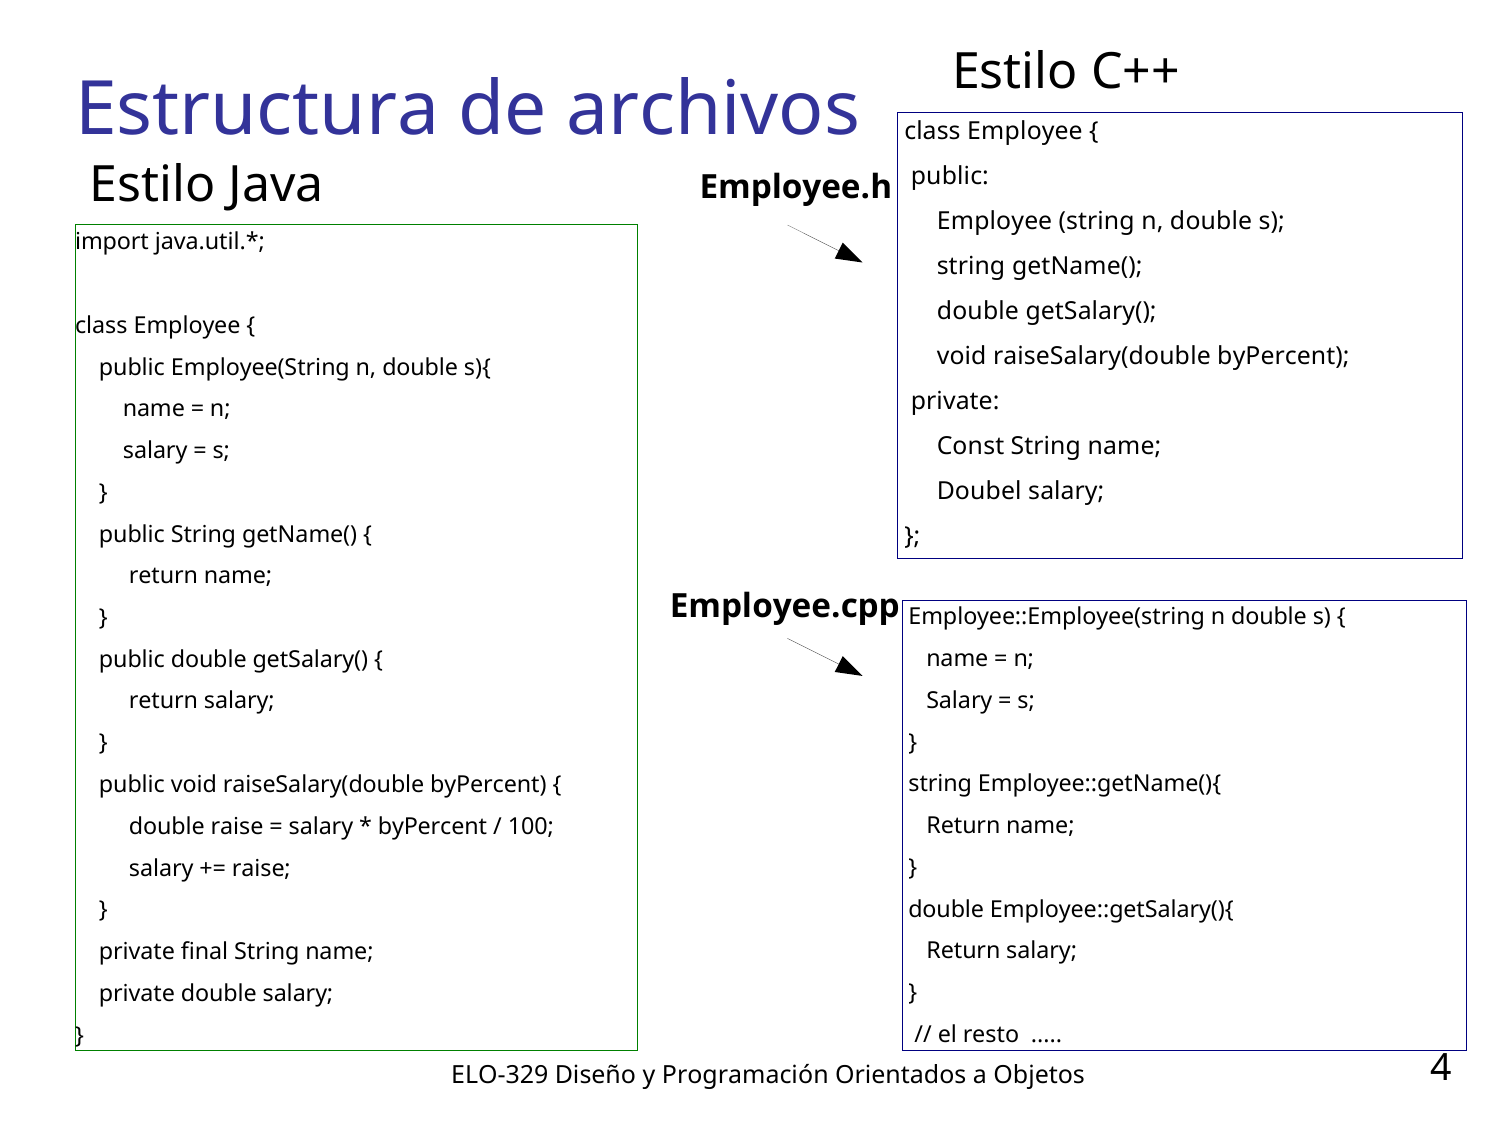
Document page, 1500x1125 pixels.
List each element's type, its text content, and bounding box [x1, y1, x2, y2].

list class Employee { public: Employee (string n, double s); string getName(); double getSalary(); void raiseSalary(double byPercent); private: Const String name; Doubel salary; }; [897, 112, 1463, 559]
title Estructura de archivos [75, 19, 1500, 183]
list import java.util.*; class Employee { public Employee(String n, double s){ name = n; salary = s; } public String getName() { return name; } public double getSalary() { return salary; } public void raiseSalary(double byPercent) { double raise = salary * byPercent / 100; salary += raise; } private final String name; private double salary; } [75, 224, 638, 1051]
text_box Employee.h [684, 162, 910, 214]
text_box Estilo Java [75, 149, 376, 220]
text_box Estilo C++ [937, 37, 1201, 107]
list Employee::Employee(string n double s) { name = n; Salary = s; } string Employee::getName(){ Return name; } double Employee::getSalary(){ Return salary; } // el resto ..... [902, 600, 1467, 1051]
text_box Employee.cpp [655, 581, 918, 633]
